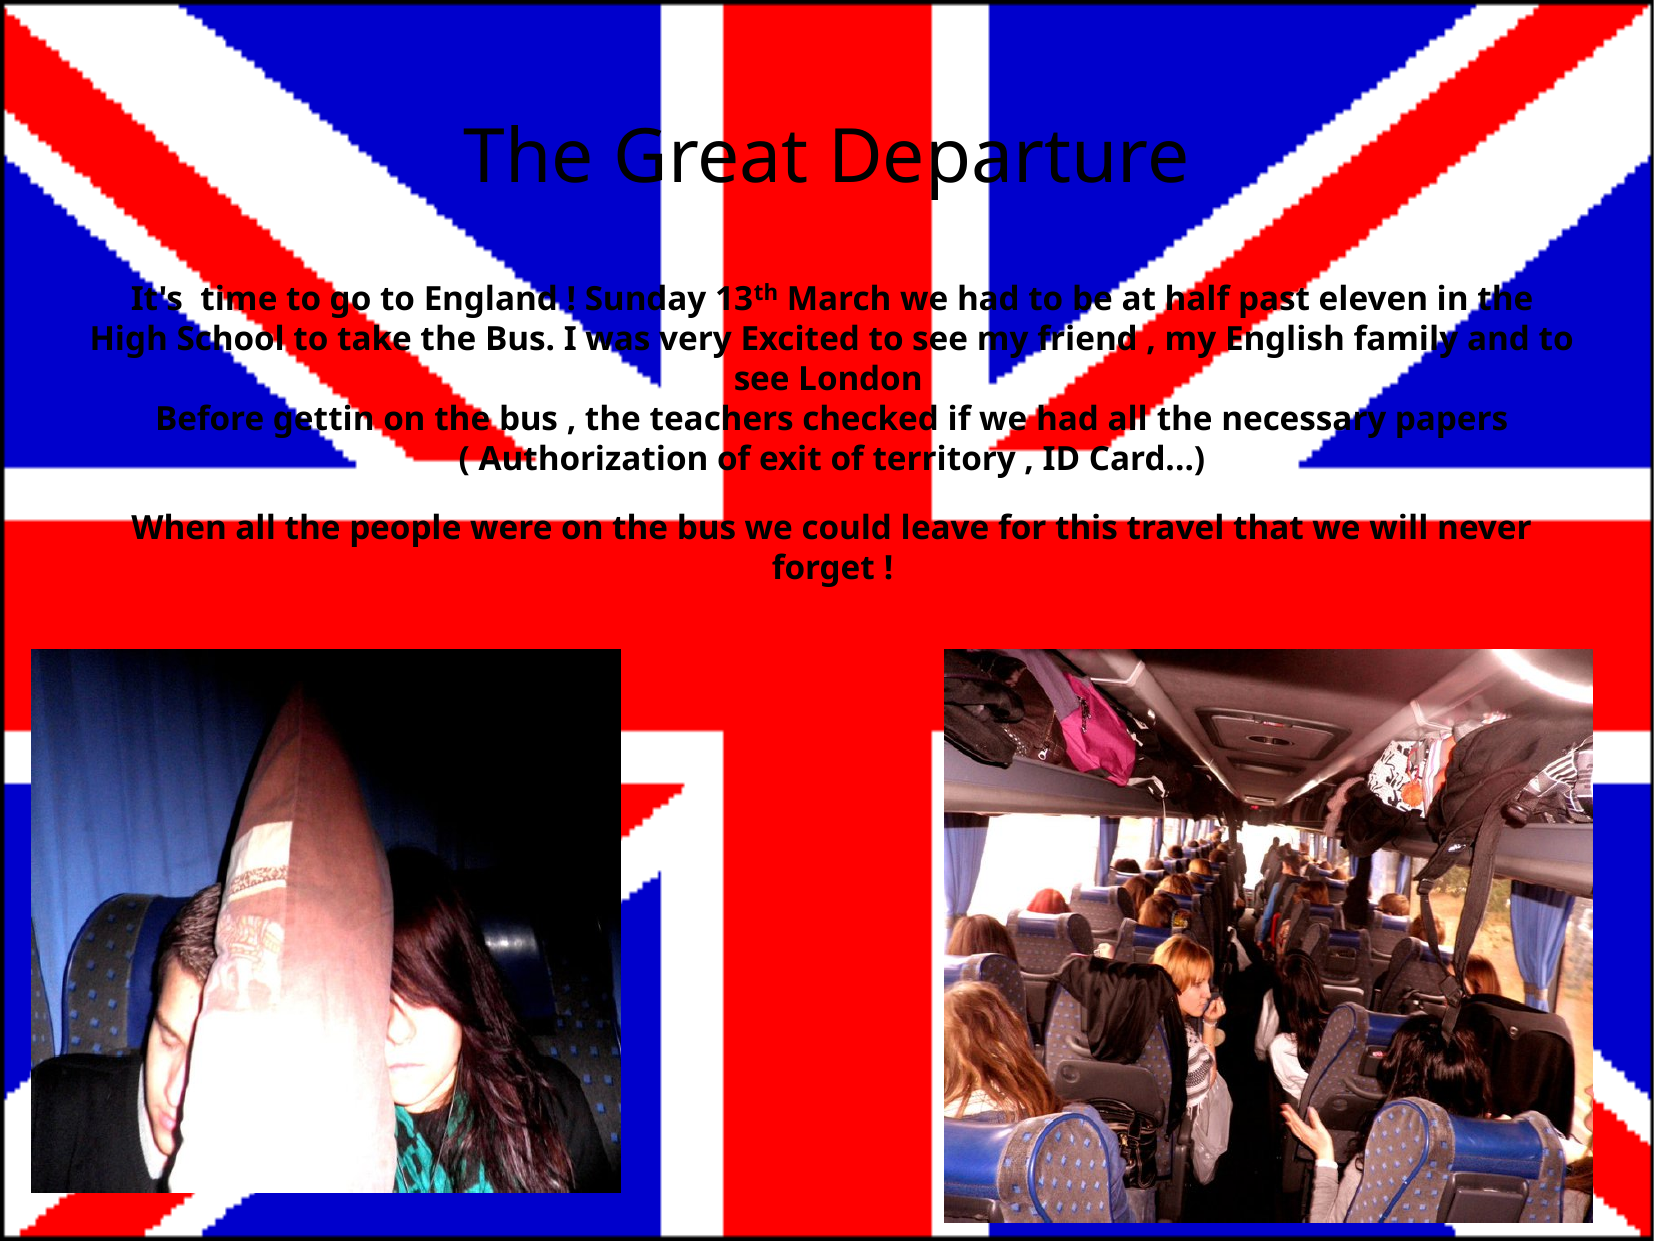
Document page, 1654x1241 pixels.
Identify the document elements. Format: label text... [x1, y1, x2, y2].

subtitle It's time to go to England ! Sunday 13th March we had to be at half past eleven in the High School to take the Bus. I was very Excited to see my friend , my English family and to see London Before gettin on the bus , the teachers checked if we had all the necessary papers ( Authorization of exit of territory , ID Card...) When all the people were on the bus we could leave for this travel that we will never forget ! [88, 67, 1577, 886]
title The Great Departure [82, 49, 1571, 257]
picture [0, 0, 1654, 1241]
